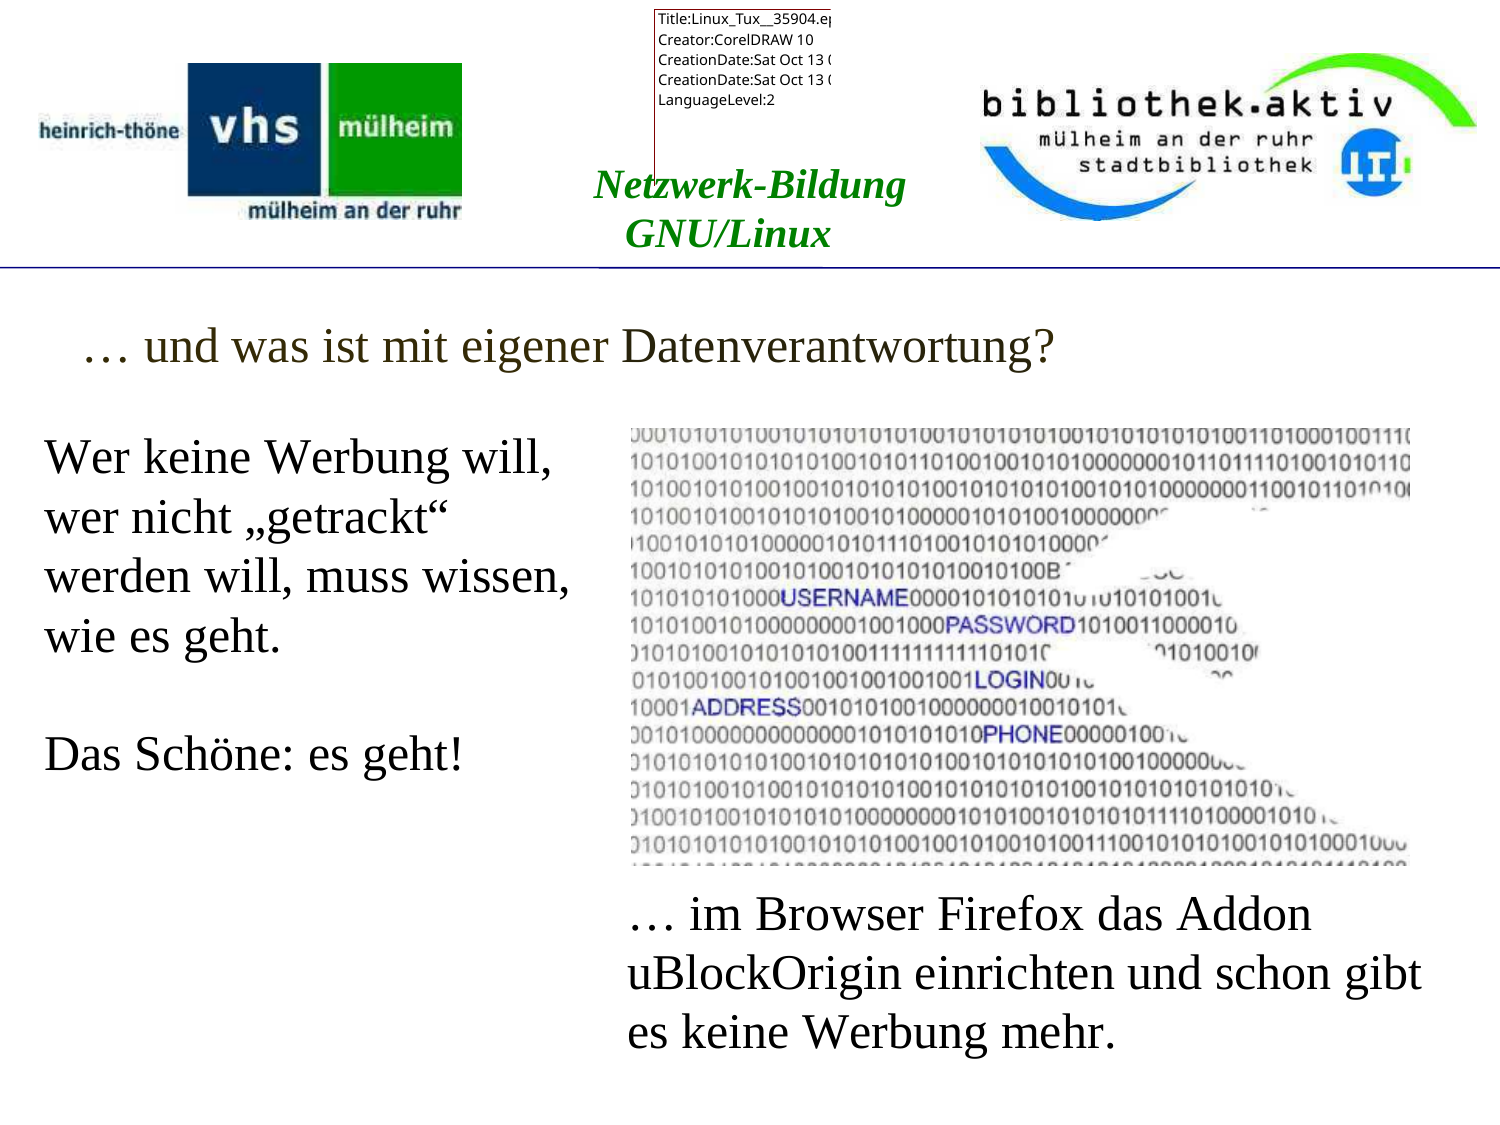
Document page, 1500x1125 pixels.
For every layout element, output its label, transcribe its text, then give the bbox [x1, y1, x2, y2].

picture [38, 63, 462, 220]
text_box … im Browser Firefox das Addon uBlockOrigin einrichten und schon gibt es keine Werbung mehr. [612, 875, 1481, 1069]
text_box Netzwerk-Bildung GNU/Linux [578, 151, 934, 266]
picture [631, 428, 1410, 866]
picture [653, 8, 831, 151]
text_box Wer keine Werbung will, wer nicht „getrackt“ werden will, muss wissen, wie es geht. Das Schöne: es geht! [29, 419, 613, 791]
picture [980, 53, 1477, 221]
text_box … und was ist mit eigener Datenverantwortung? [67, 307, 1274, 390]
